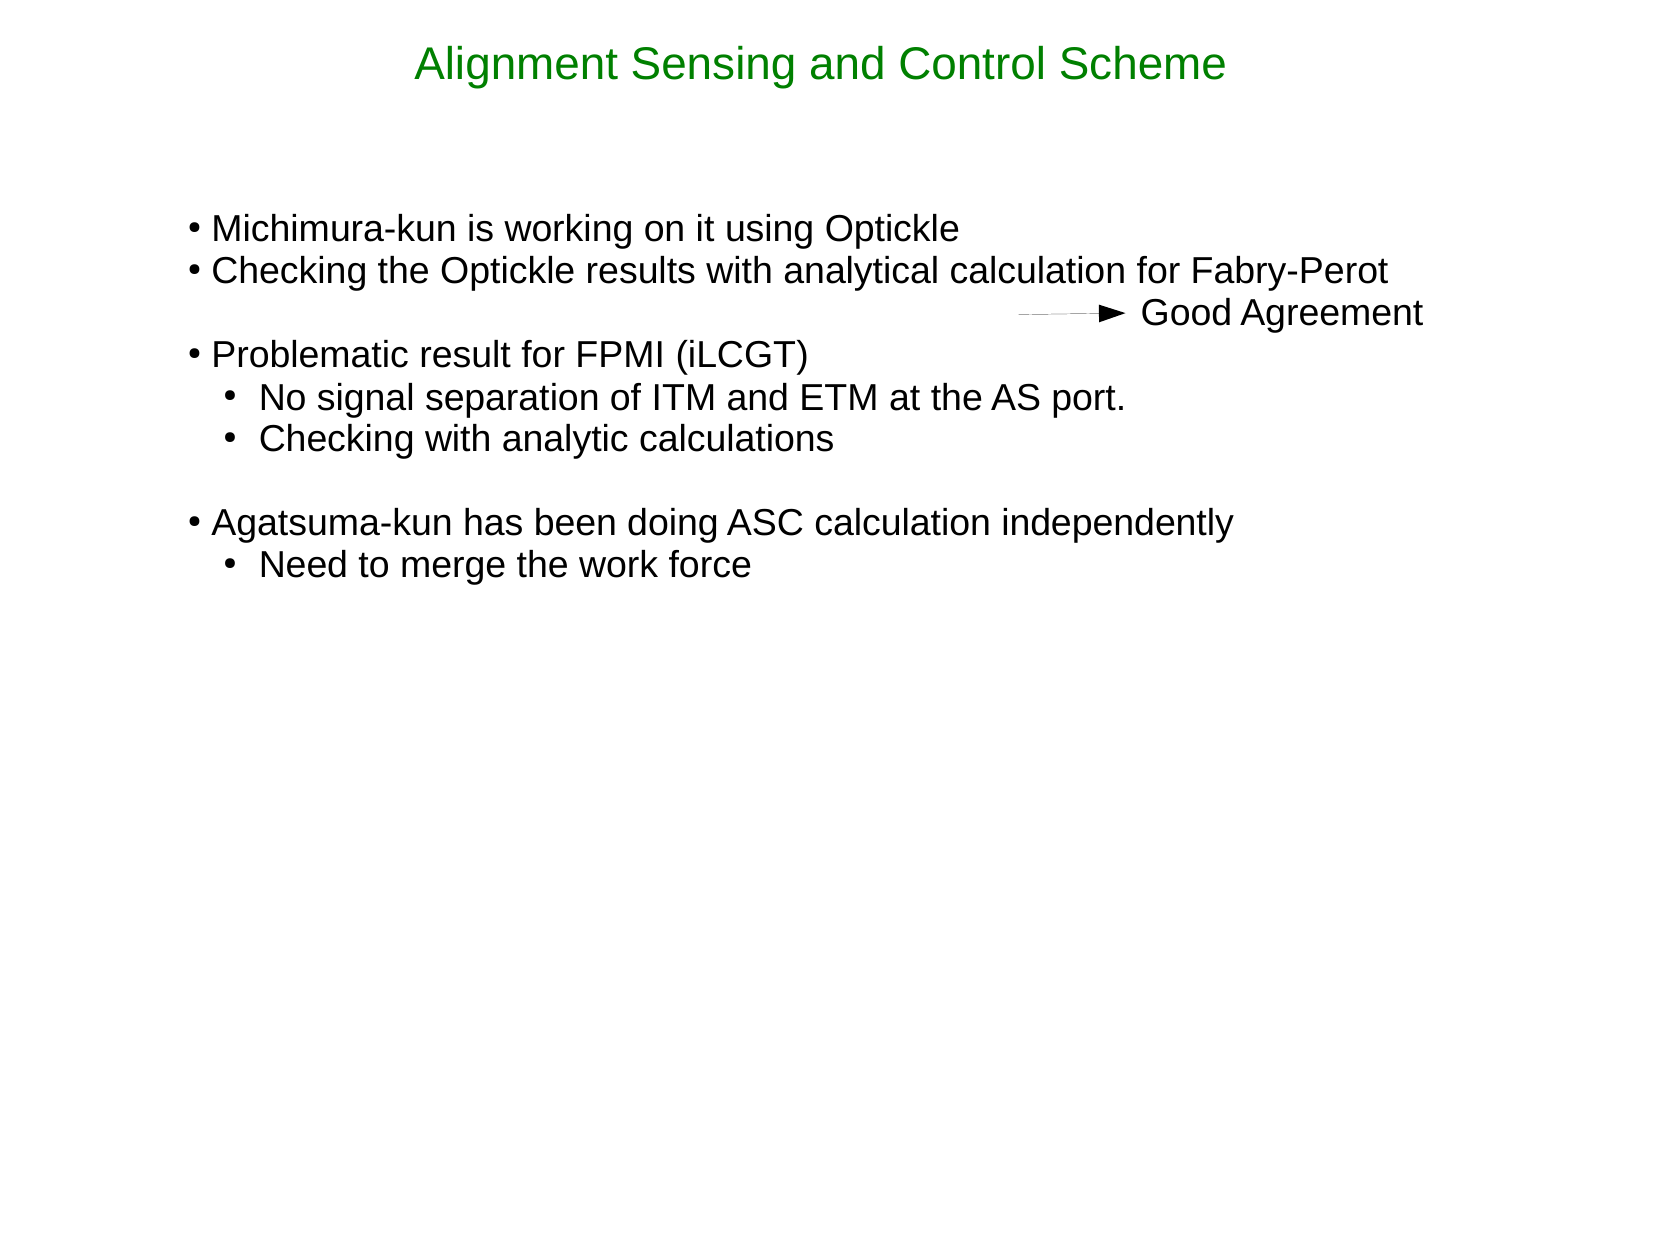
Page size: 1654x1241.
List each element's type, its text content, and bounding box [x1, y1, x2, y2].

text_box Alignment Sensing and Control Scheme [399, 30, 1243, 97]
text_box Michimura-kun is working on it using Optickle Checking the Optickle results with analytical calculation for Fabry-Perot Good Agreement Problematic result for FPMI (iLCGT) No signal separation of ITM and ETM at the AS port. Checking with analytic calculations Agatsuma-kun has been doing ASC calculation independently Need to merge the work force [173, 200, 1439, 594]
